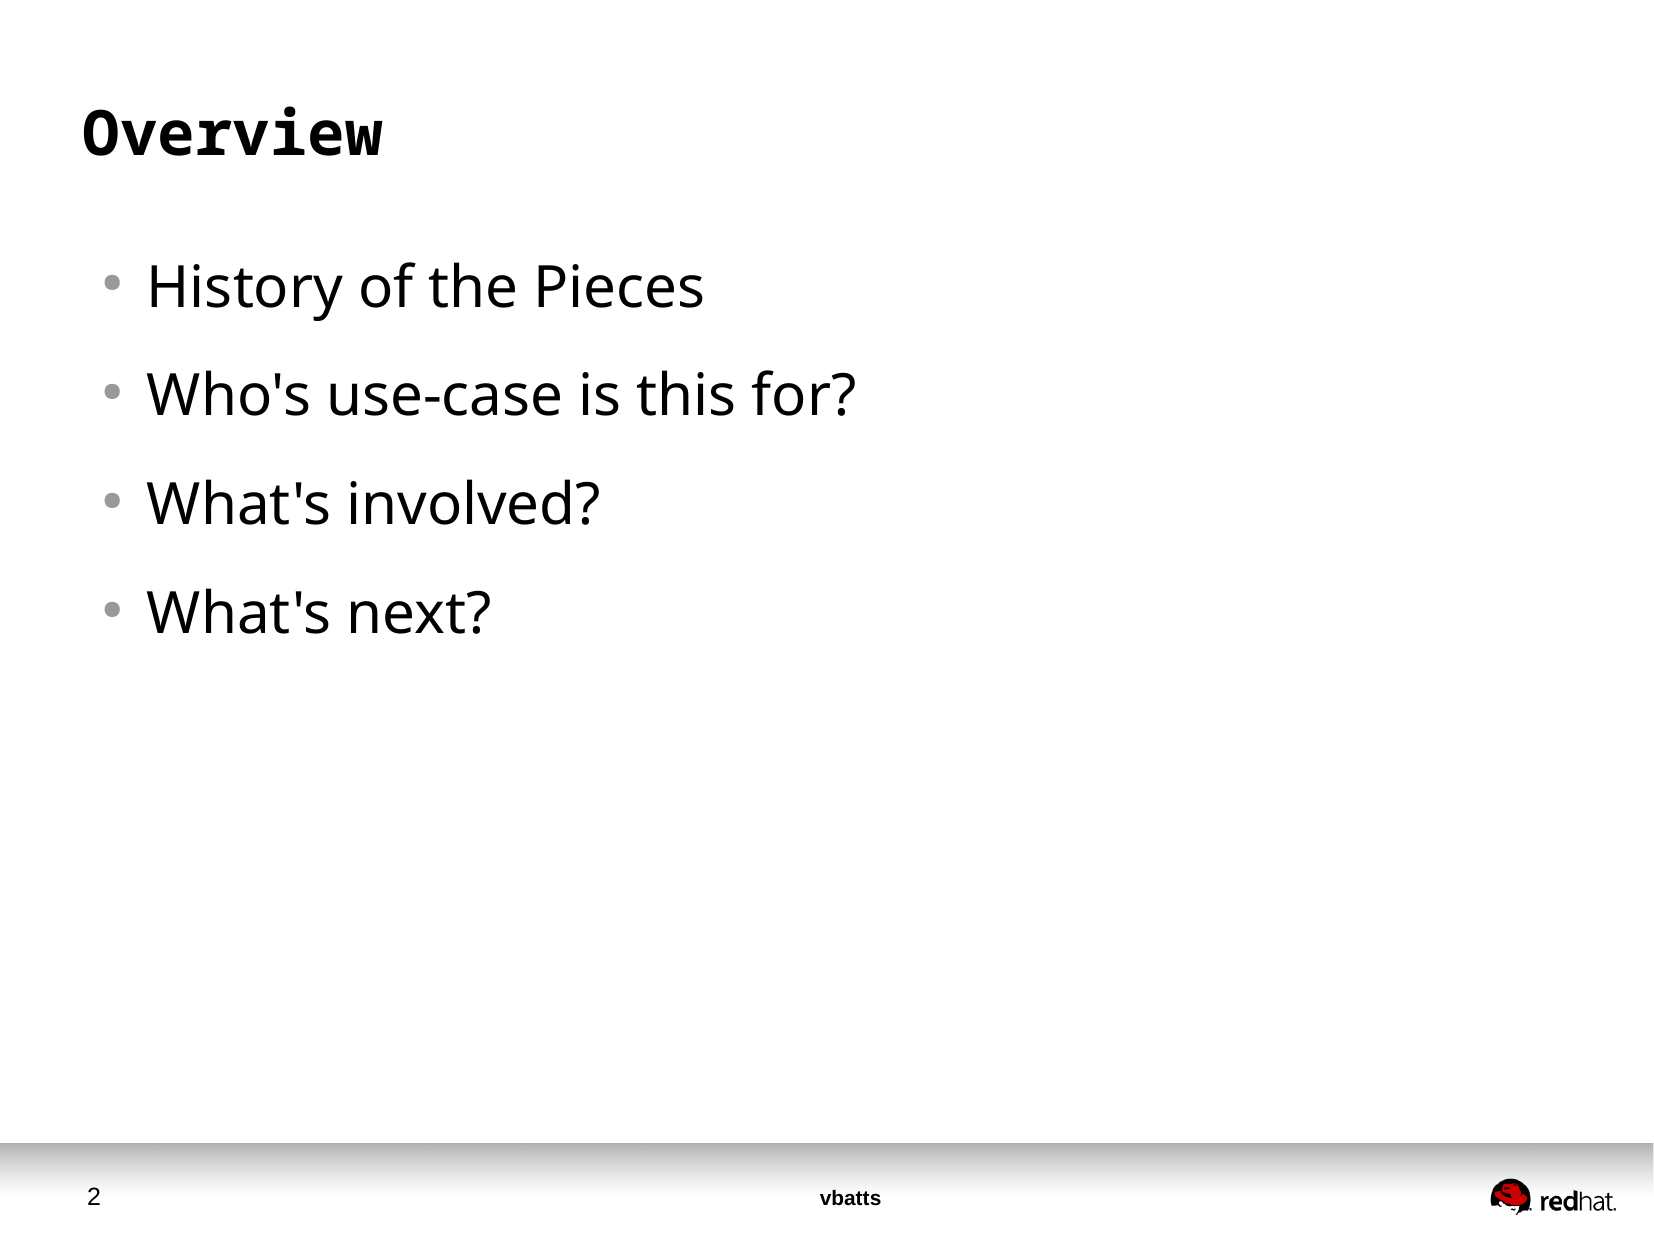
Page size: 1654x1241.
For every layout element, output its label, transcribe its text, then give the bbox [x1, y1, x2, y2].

title Overview [82, 37, 1571, 226]
picture [0, 1143, 1654, 1241]
list History of the Pieces Who's use-case is this for? What's involved? What's next? [86, 244, 1576, 950]
